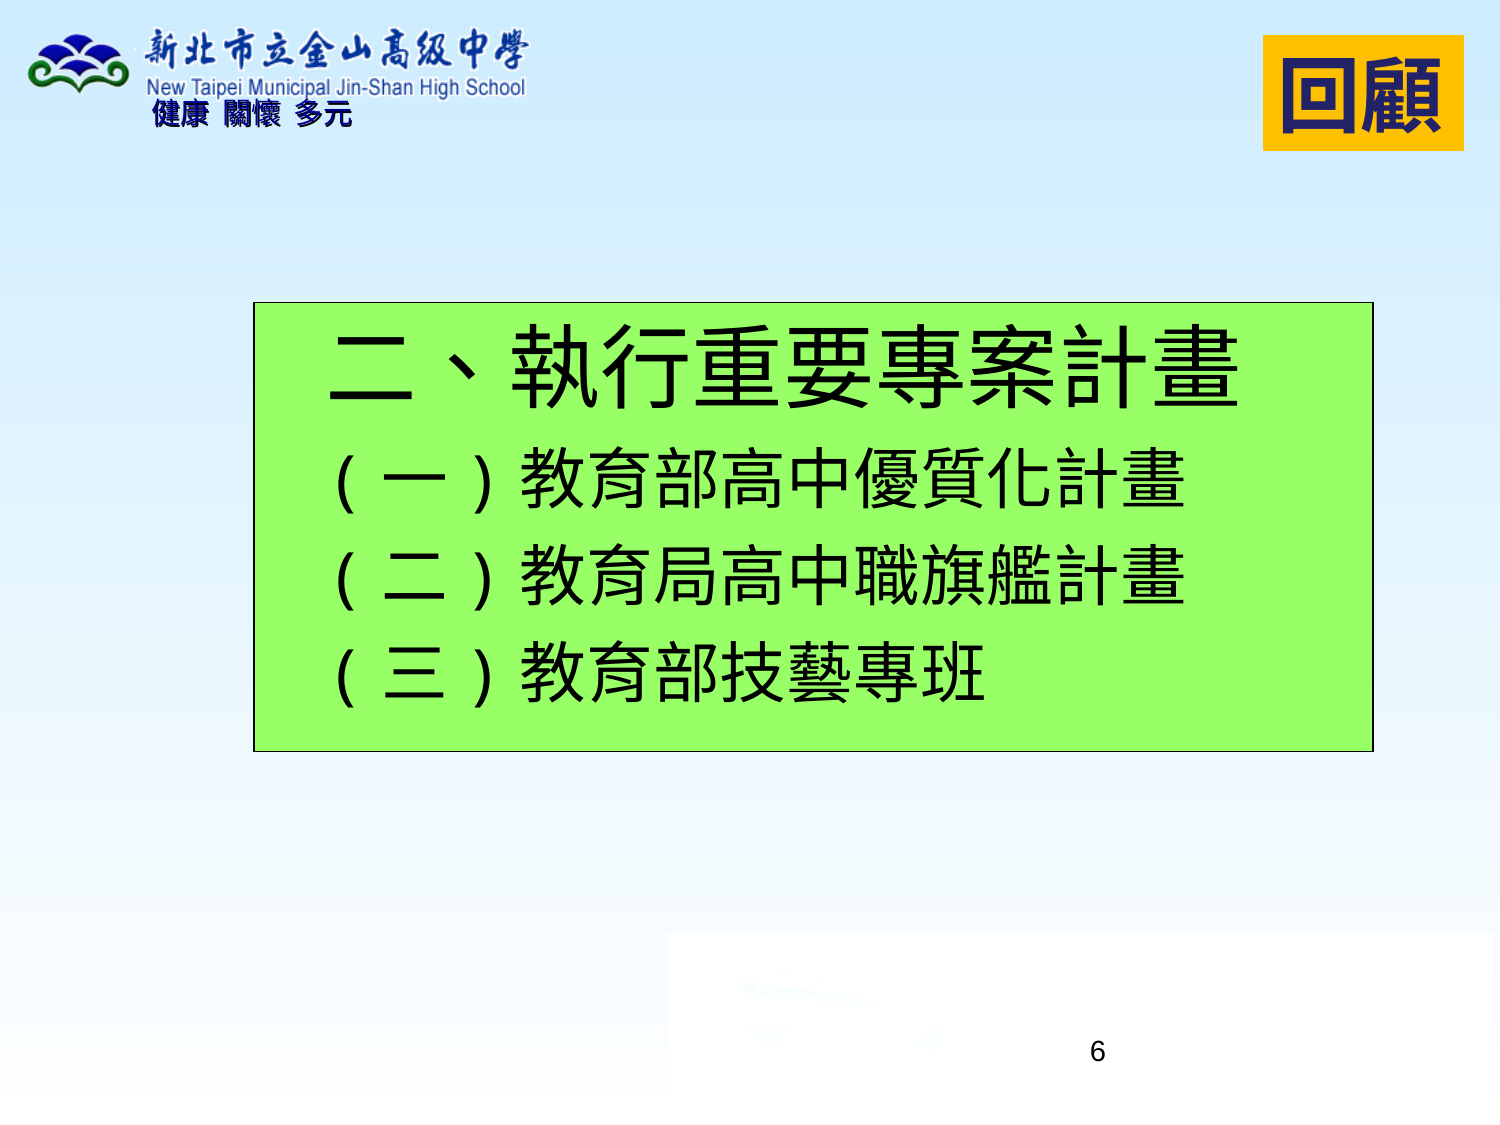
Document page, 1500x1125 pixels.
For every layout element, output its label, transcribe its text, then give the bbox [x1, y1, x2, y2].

text_box 回顧 [1263, 35, 1464, 151]
text_box [1074, 1024, 1426, 1103]
list 二、執行重要專案計畫 (一)教育部高中優質化計畫 (二)教育局高中職旗艦計畫 (三)教育部技藝專班 [253, 302, 1373, 752]
